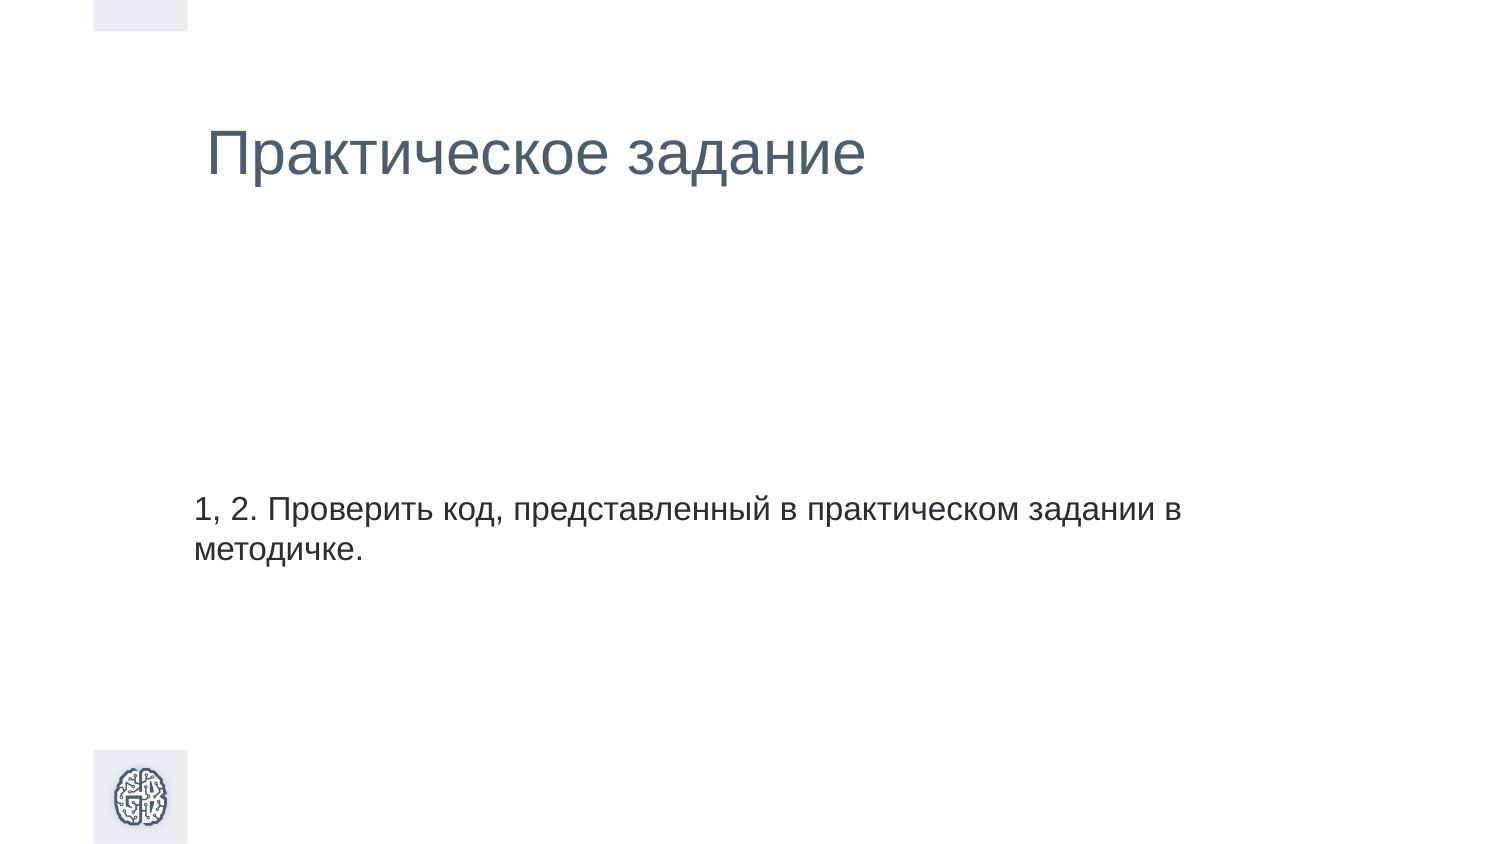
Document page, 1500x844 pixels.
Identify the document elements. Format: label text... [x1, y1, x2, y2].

text_box 1, 2. Проверить код, представленный в практическом задании в методичке. [186, 428, 1311, 627]
picture [106, 760, 175, 834]
title Практическое задание [186, 94, 1500, 204]
